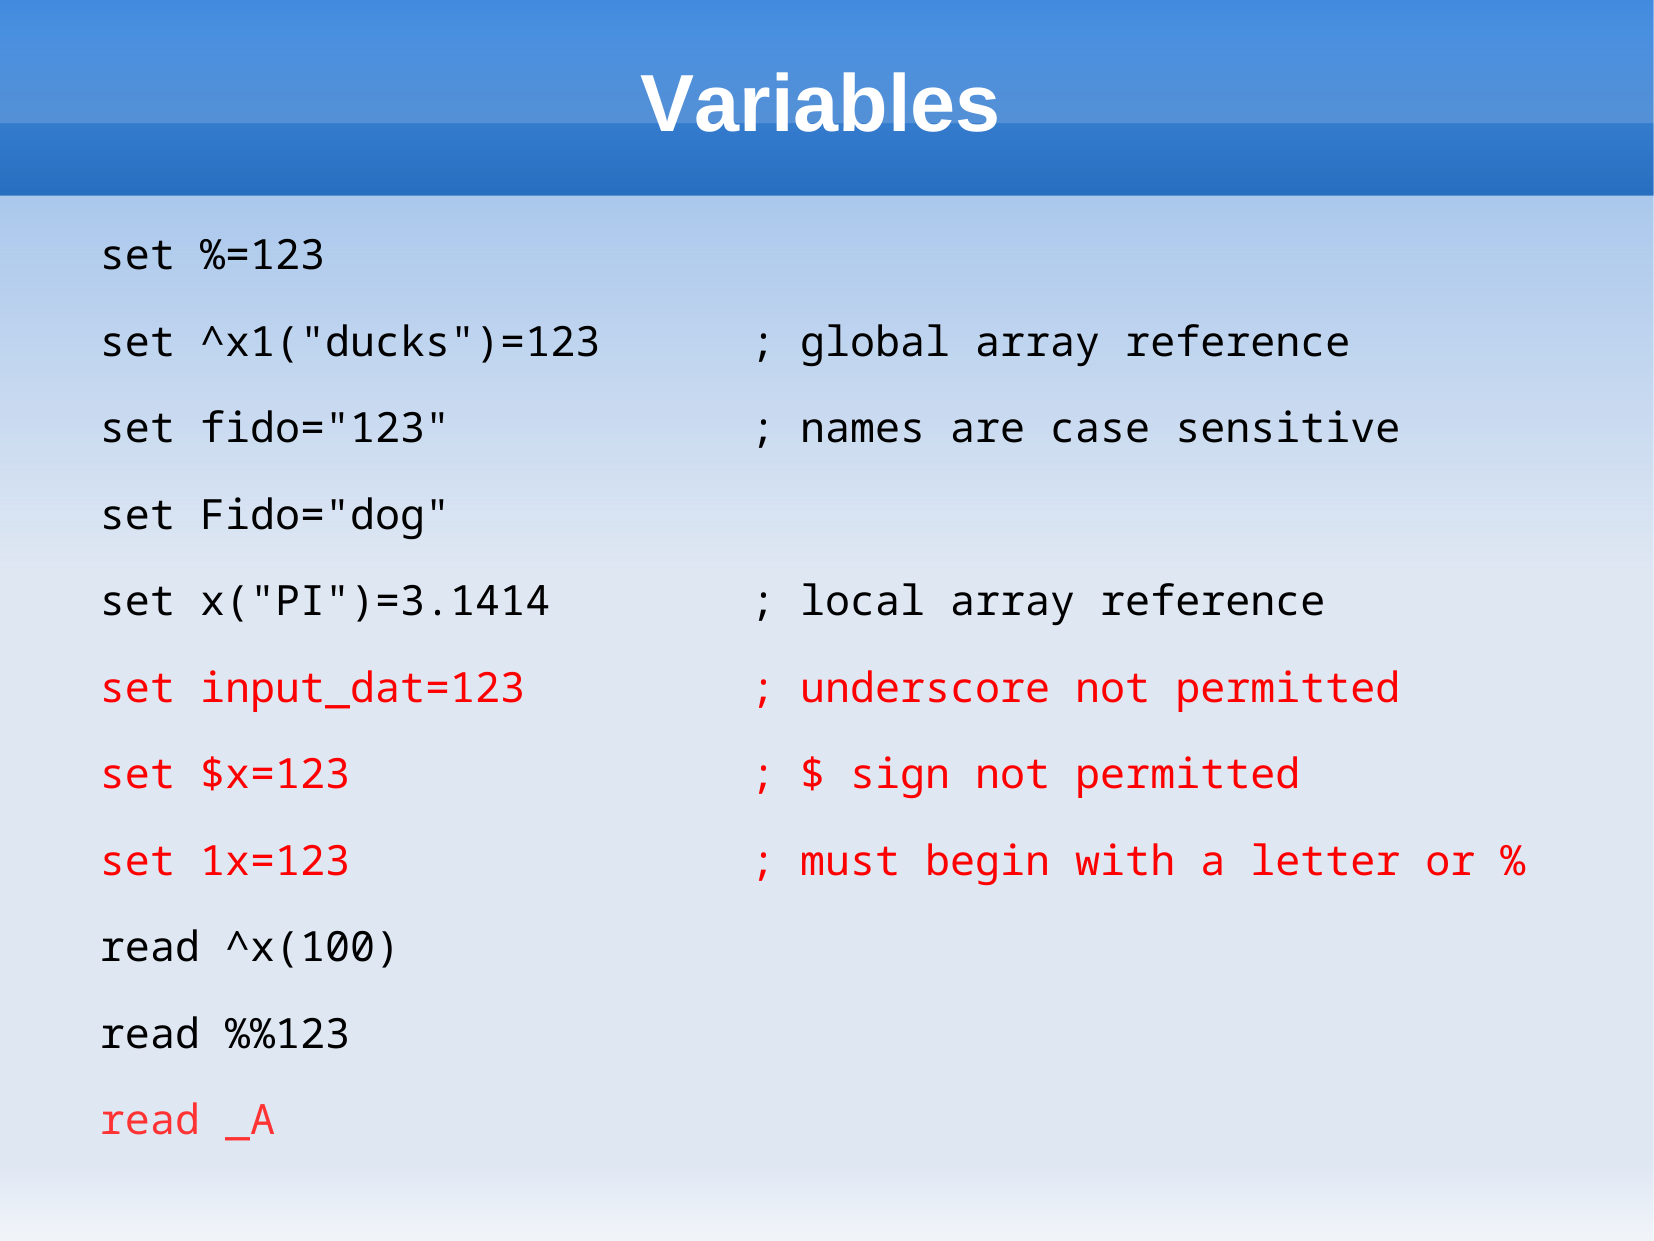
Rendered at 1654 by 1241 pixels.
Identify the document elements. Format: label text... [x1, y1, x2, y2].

list set %=123 set ^x1("ducks")=123 ; global array reference set fido="123" ; names are case sensitive set Fido="dog" set x("PI")=3.1414 ; local array reference set input_dat=123 ; underscore not permitted set $x=123 ; $ sign not permitted set 1x=123 ; must begin with a letter or % read ^x(100) read %%123 read _A [75, 225, 1564, 1133]
picture [0, 0, 1654, 1241]
title Variables [76, 0, 1565, 208]
